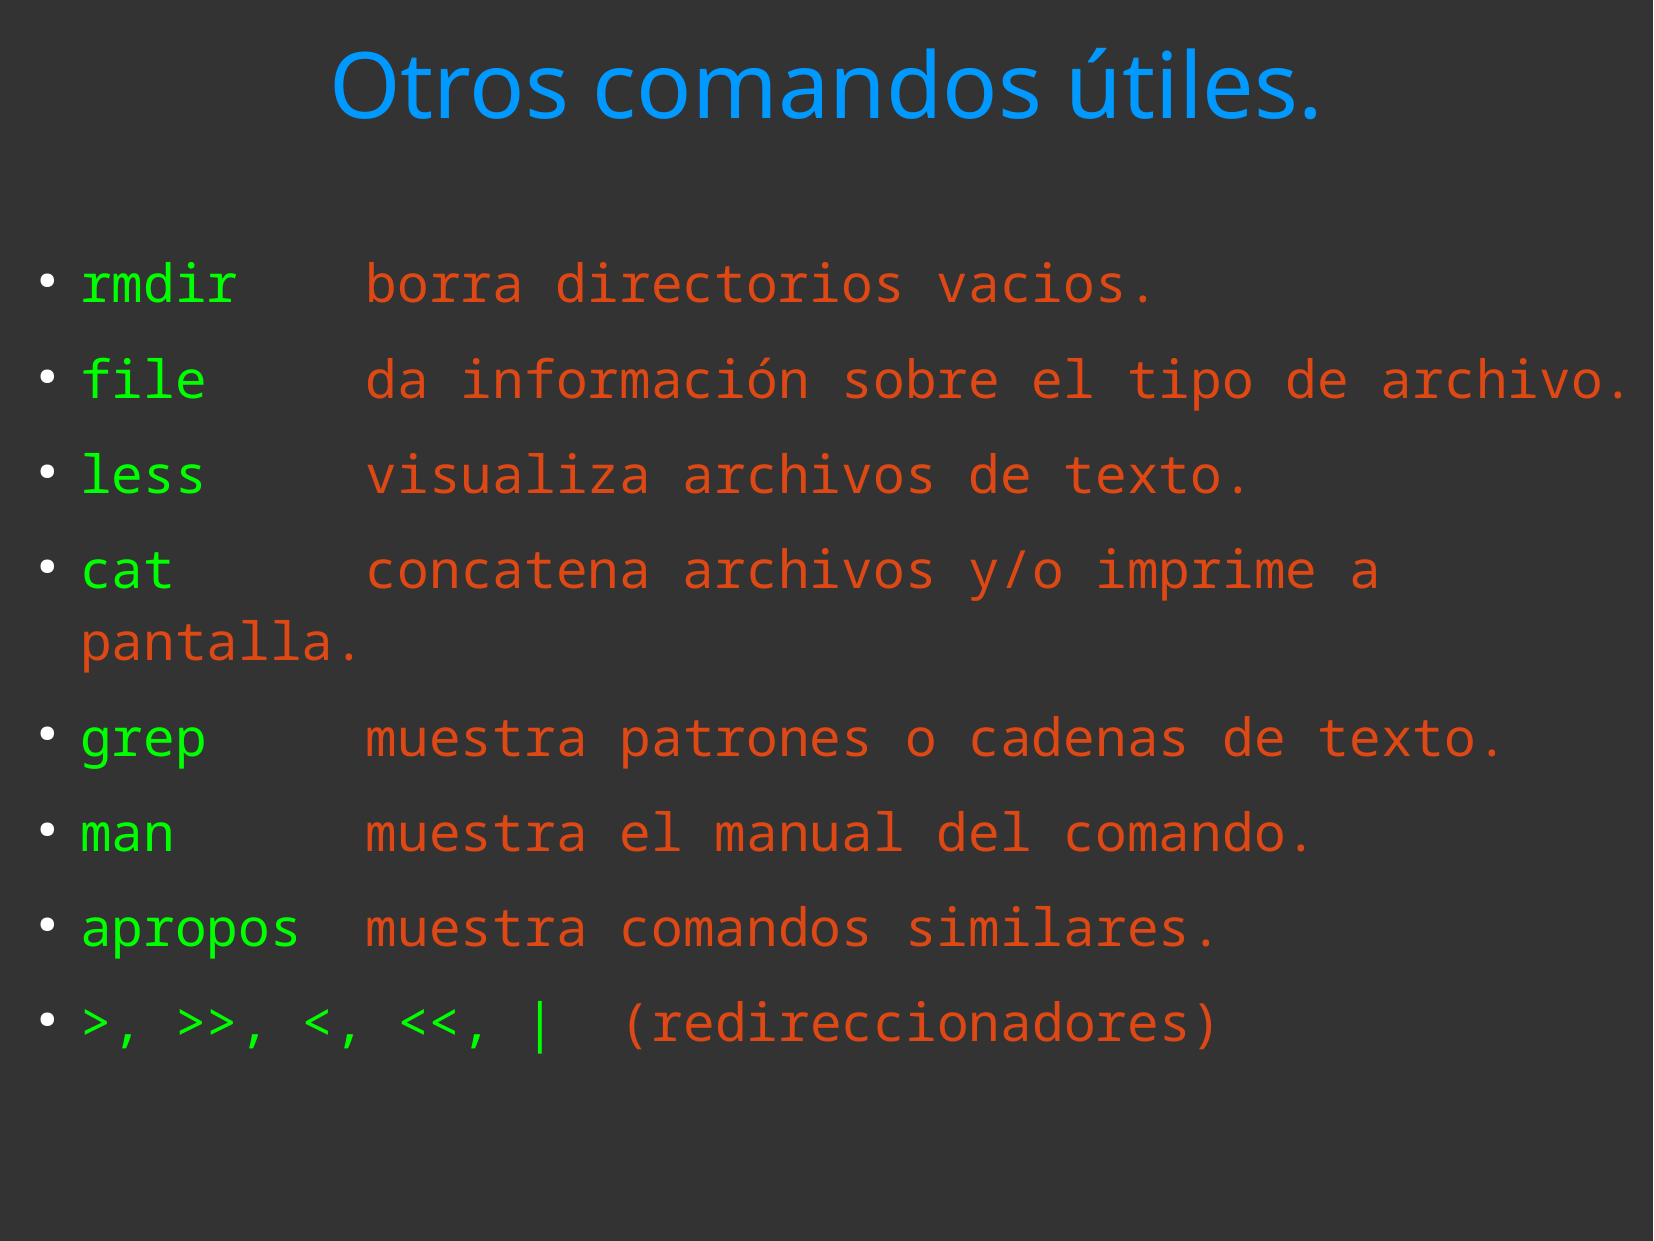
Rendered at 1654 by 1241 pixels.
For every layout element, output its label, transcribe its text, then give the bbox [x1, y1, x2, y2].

list rmdir borra directorios vacios. file da información sobre el tipo de archivo. less visualiza archivos de texto. cat concatena archivos y/o imprime a pantalla. grep muestra patrones o cadenas de texto. man muestra el manual del comando. apropos muestra comandos similares. >, >>, <, <<, | (redireccionadores) [24, 246, 1653, 1116]
title Otros comandos útiles. [82, 22, 1571, 145]
